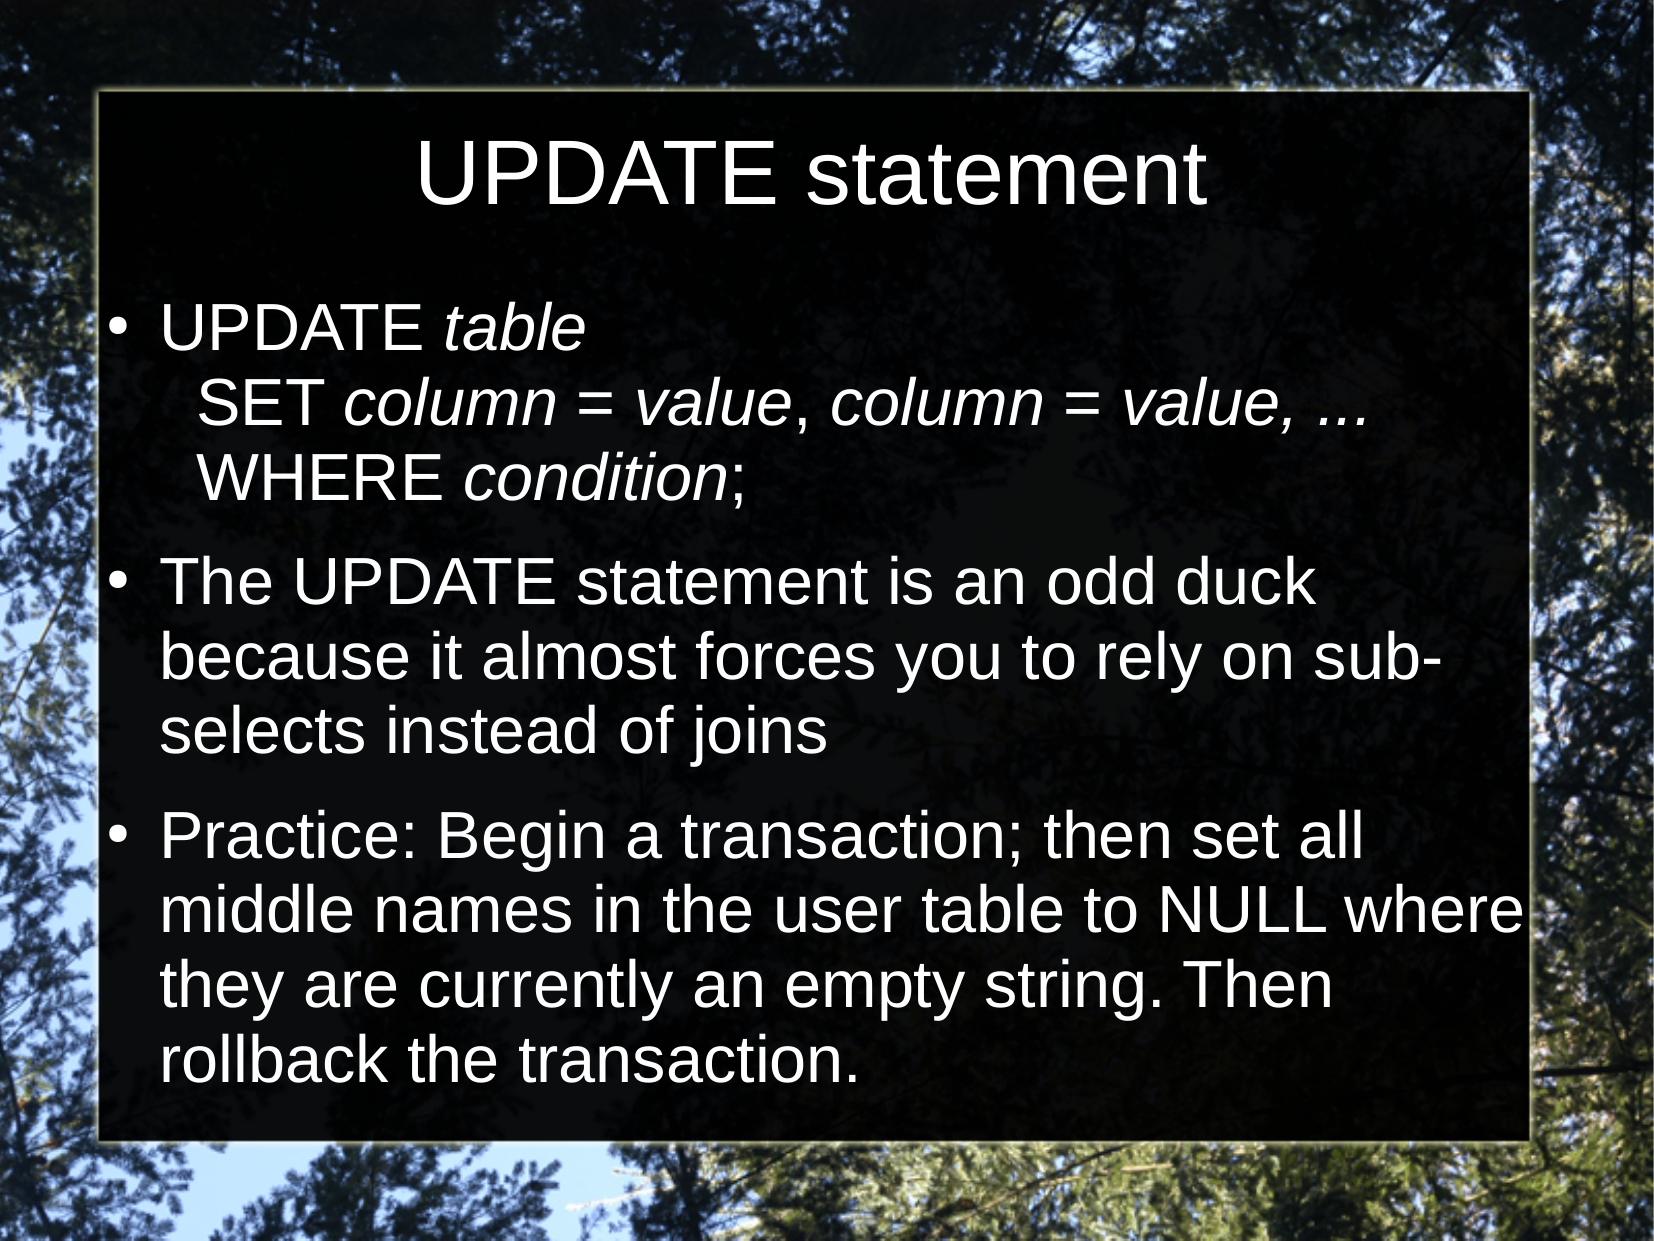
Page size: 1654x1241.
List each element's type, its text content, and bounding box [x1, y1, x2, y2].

title UPDATE statement [88, 95, 1536, 250]
list UPDATE table SET column = value, column = value, ... WHERE condition; The UPDATE statement is an odd duck because it almost forces you to rely on sub-selects instead of joins Practice: Begin a transaction; then set all middle names in the user table to NULL where they are currently an empty string. Then rollback the transaction. [88, 290, 1536, 1097]
picture [0, 0, 1654, 1241]
